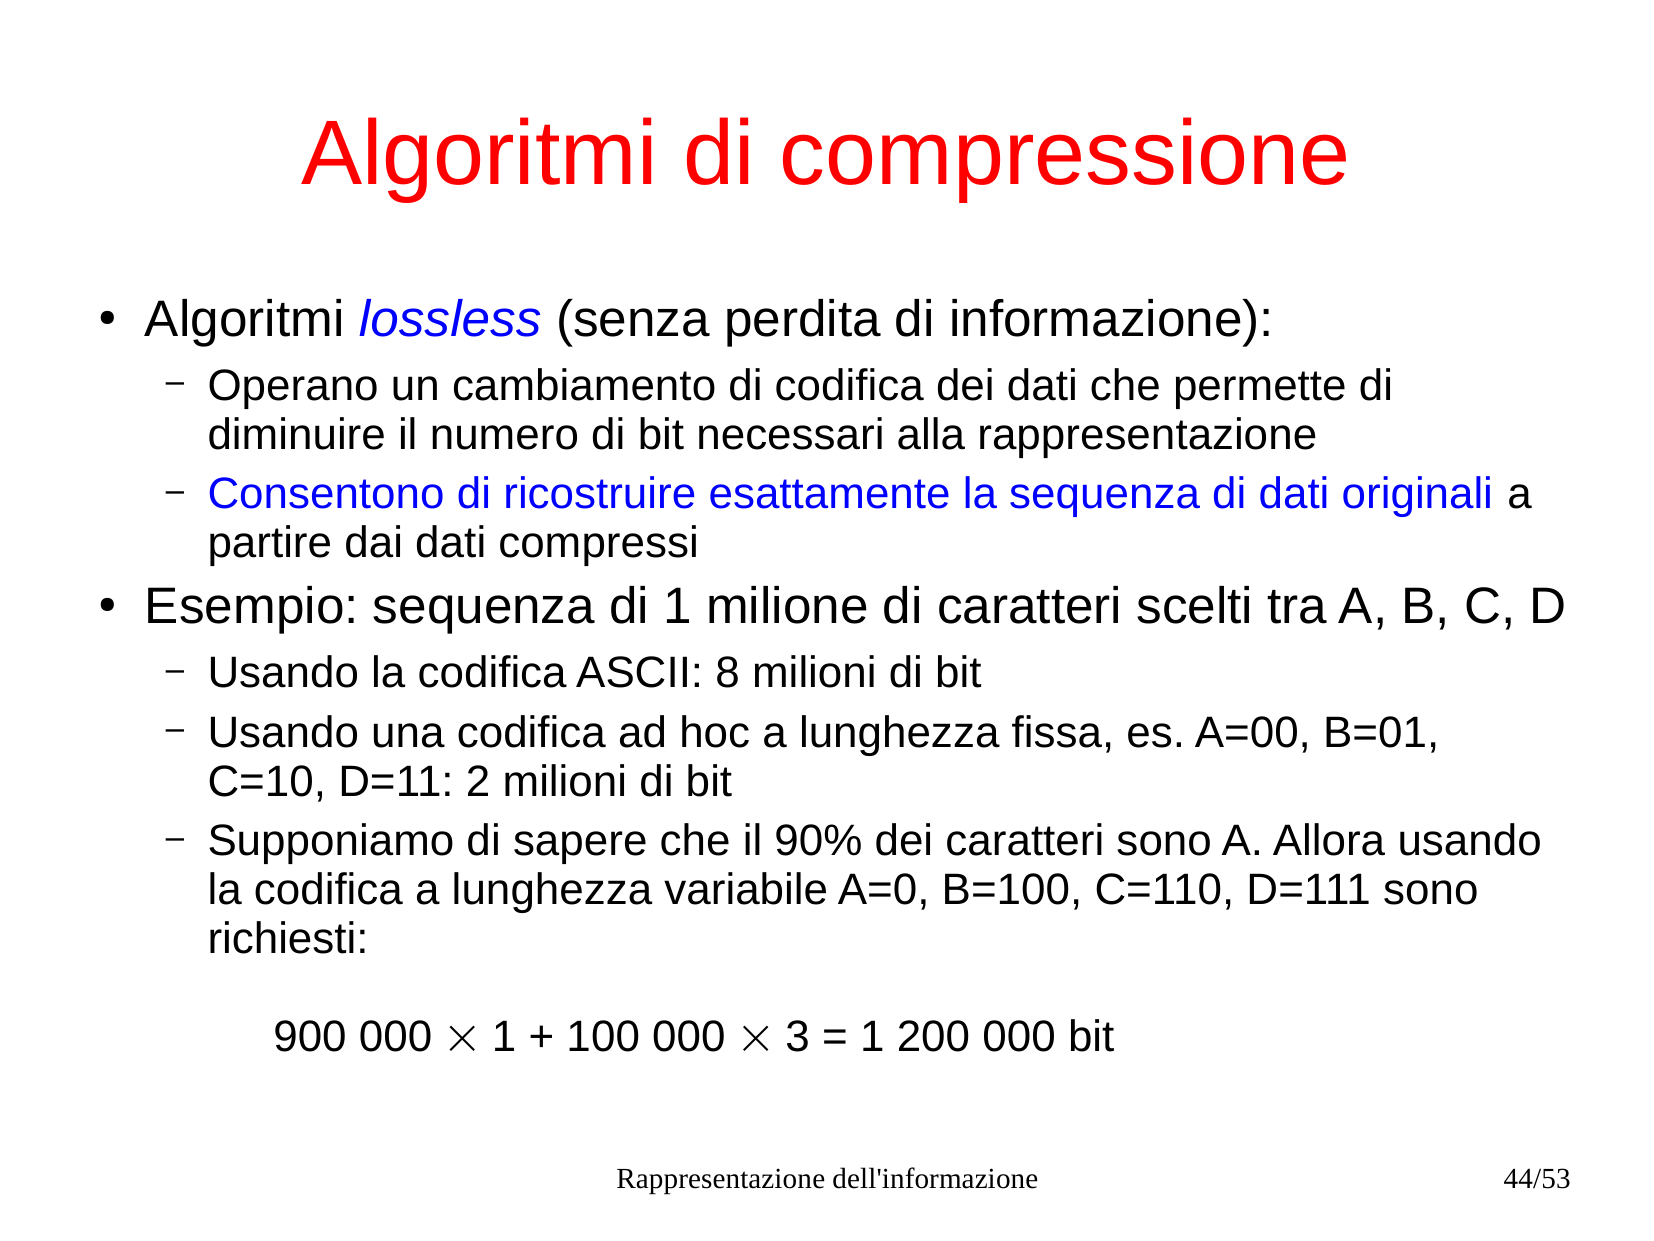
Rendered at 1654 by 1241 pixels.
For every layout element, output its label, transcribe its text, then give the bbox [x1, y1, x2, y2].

title Algoritmi di compressione [82, 49, 1571, 257]
list Algoritmi lossless (senza perdita di informazione): Operano un cambiamento di codifica dei dati che permette di diminuire il numero di bit necessari alla rappresentazione Consentono di ricostruire esattamente la sequenza di dati originali a partire dai dati compressi Esempio: sequenza di 1 milione di caratteri scelti tra A, B, C, D Usando la codifica ASCII: 8 milioni di bit Usando una codifica ad hoc a lunghezza fissa, es. A=00, B=01, C=10, D=11: 2 milioni di bit Supponiamo di sapere che il 90% dei caratteri sono A. Allora usando la codifica a lunghezza variabile A=0, B=100, C=110, D=111 sono richiesti: 900 000 ´ 1 + 100 000 ´ 3 = 1 200 000 bit [82, 290, 1571, 1126]
